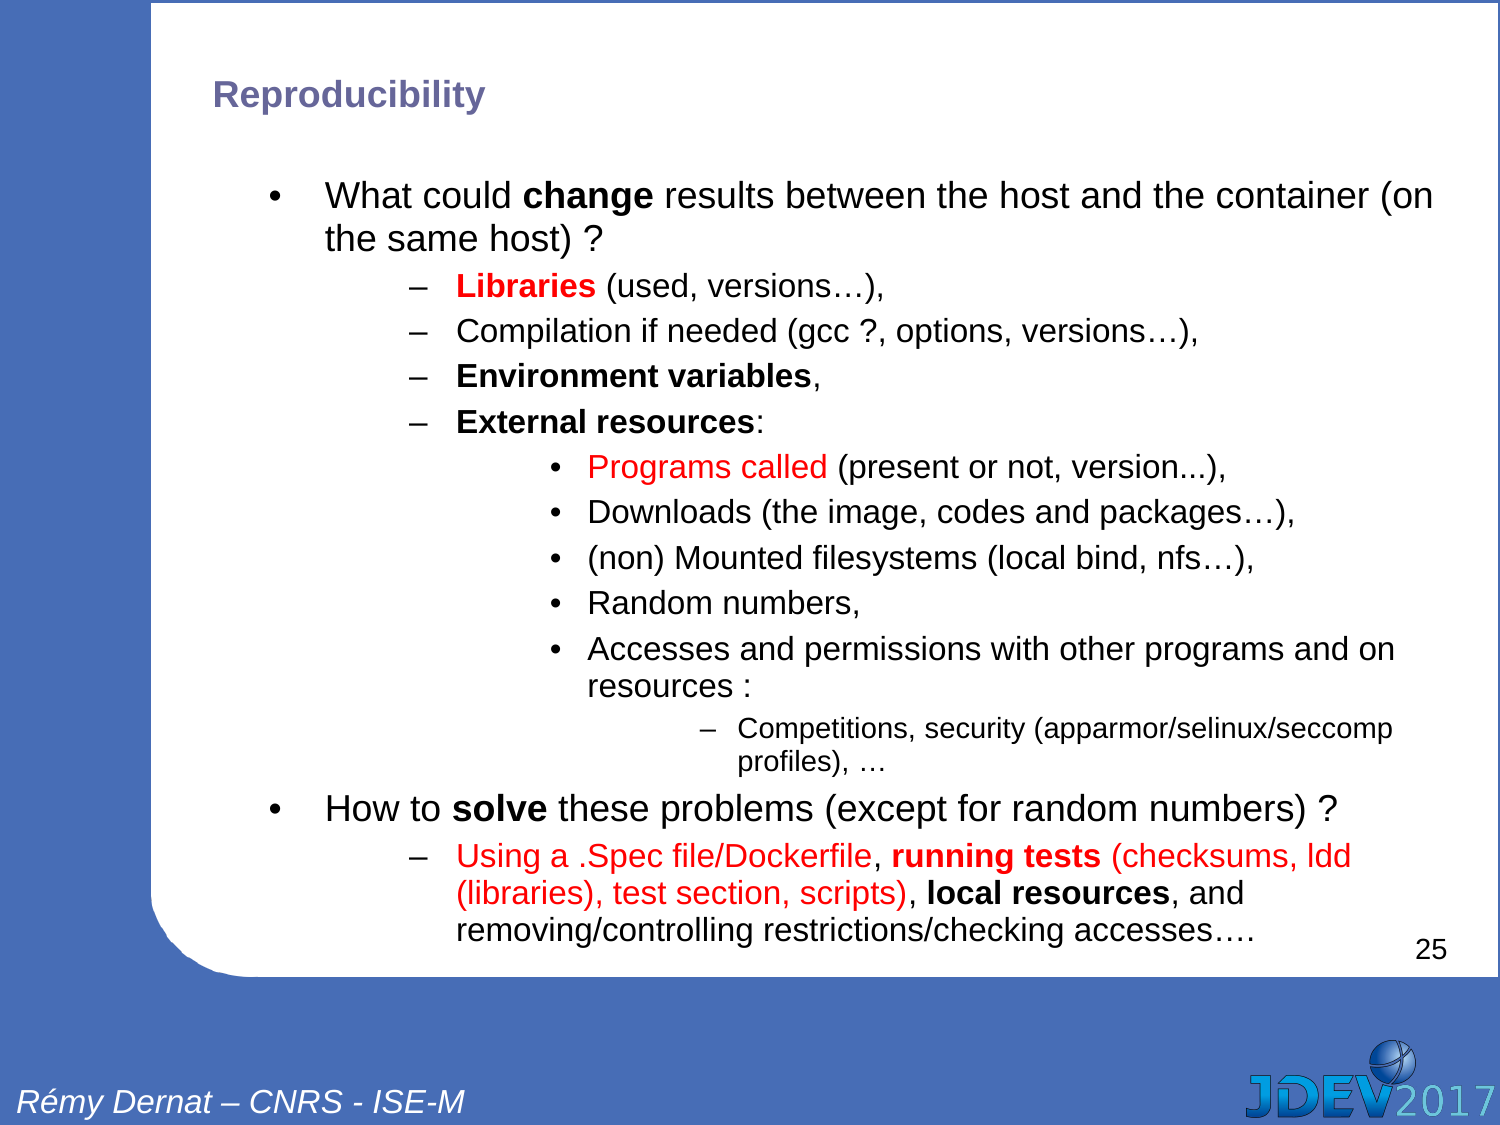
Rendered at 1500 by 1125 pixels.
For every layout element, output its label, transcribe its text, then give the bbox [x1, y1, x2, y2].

list What could change results between the host and the container (on the same host) ? Libraries (used, versions…), Compilation if needed (gcc ?, options, versions…), Environment variables, External resources: Programs called (present or not, version...), Downloads (the image, codes and packages…), (non) Mounted filesystems (local bind, nfs…), Random numbers, Accesses and permissions with other programs and on resources : Competitions, security (apparmor/selinux/seccomp profiles), … How to solve these problems (except for random numbers) ? Using a .Spec file/Dockerfile, running tests (checksums, ldd (libraries), test section, scripts), local resources, and removing/controlling restrictions/checking accesses…. [212, 174, 1448, 949]
picture [0, 0, 1500, 1125]
text_box Rémy Dernat – CNRS - ISE-M [0, 1075, 488, 1125]
title Reproducibility [212, 24, 1447, 164]
